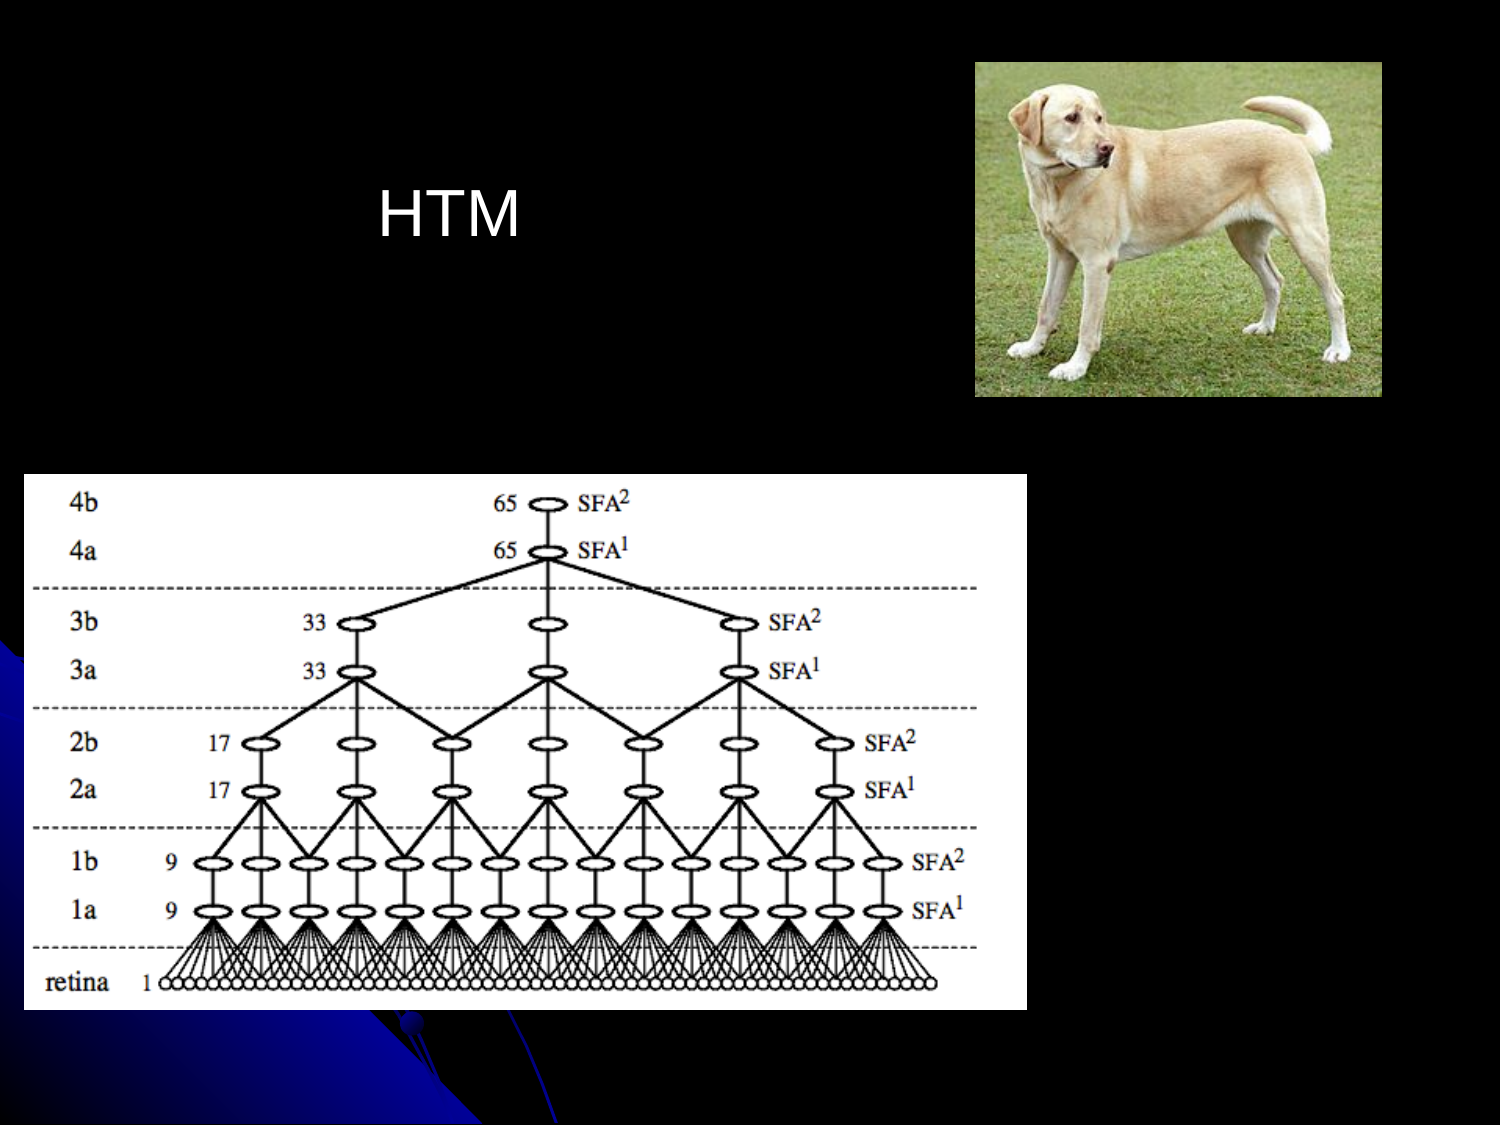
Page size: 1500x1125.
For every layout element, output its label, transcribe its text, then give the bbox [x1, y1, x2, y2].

picture [24, 474, 1027, 1010]
picture [975, 62, 1382, 397]
text_box HTM [50, 162, 851, 258]
